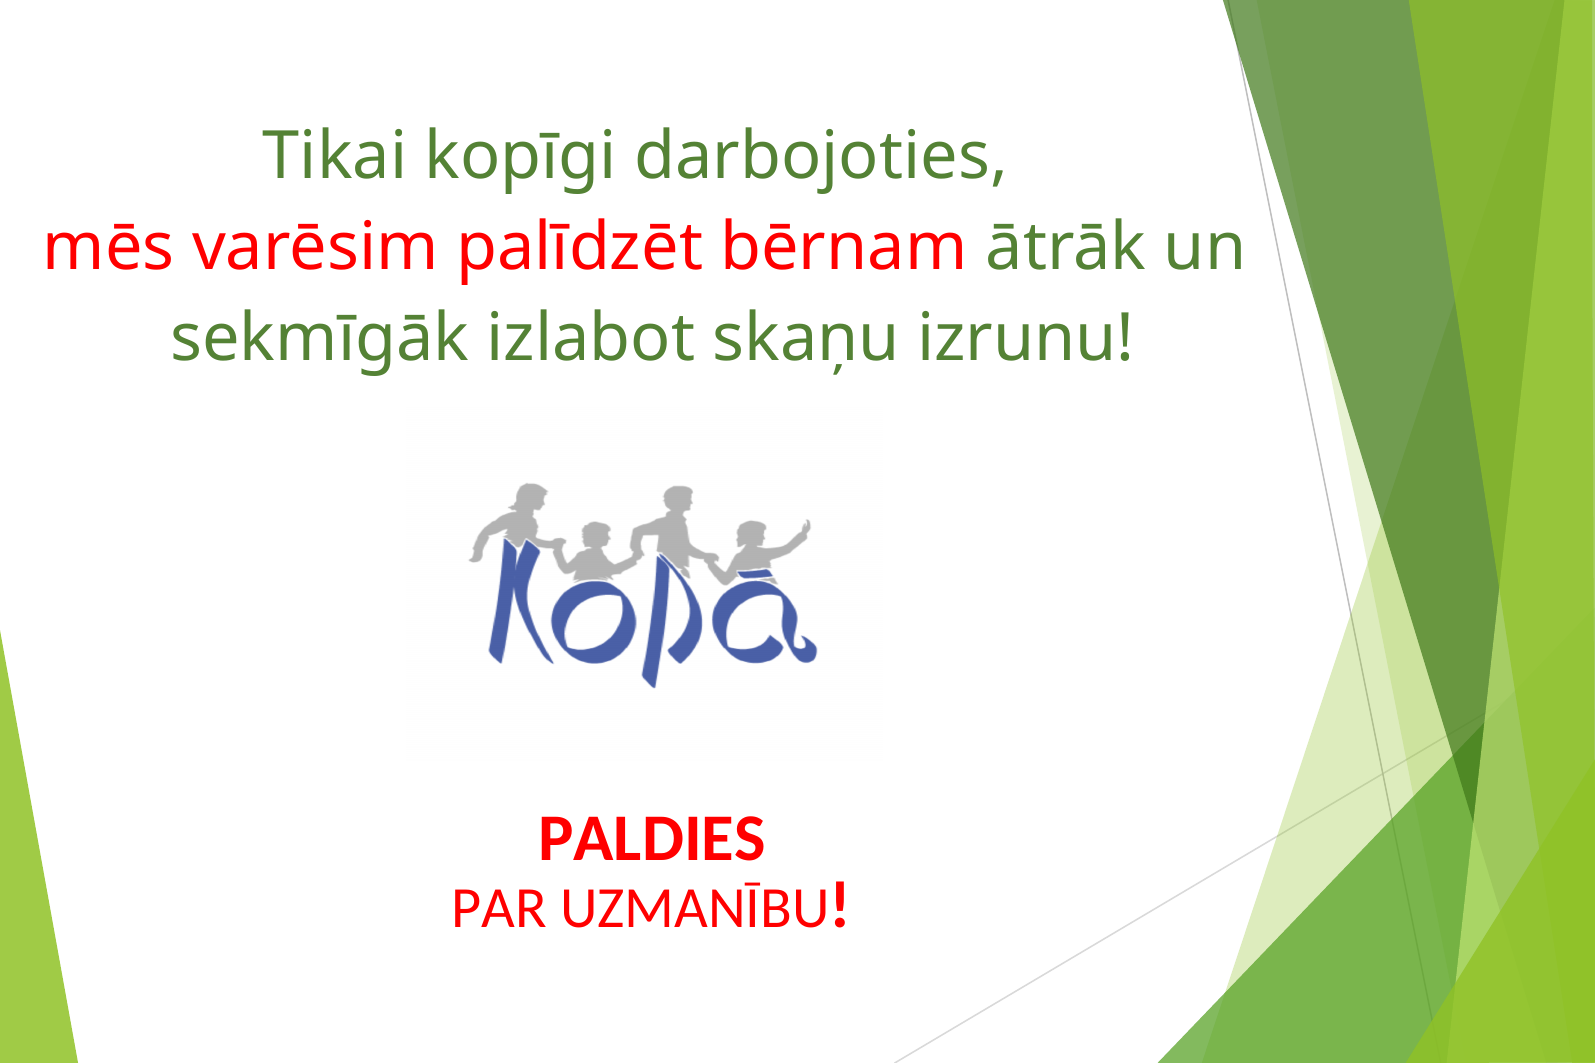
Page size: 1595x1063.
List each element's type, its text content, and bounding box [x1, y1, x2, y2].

picture [406, 406, 883, 762]
text_box Tikai kopīgi darbojoties, mēs varēsim palīdzēt bērnam ātrāk un sekmīgāk izlabot skaņu izrunu! PALDIES PAR UZMANĪBU! [57, 99, 1232, 1017]
